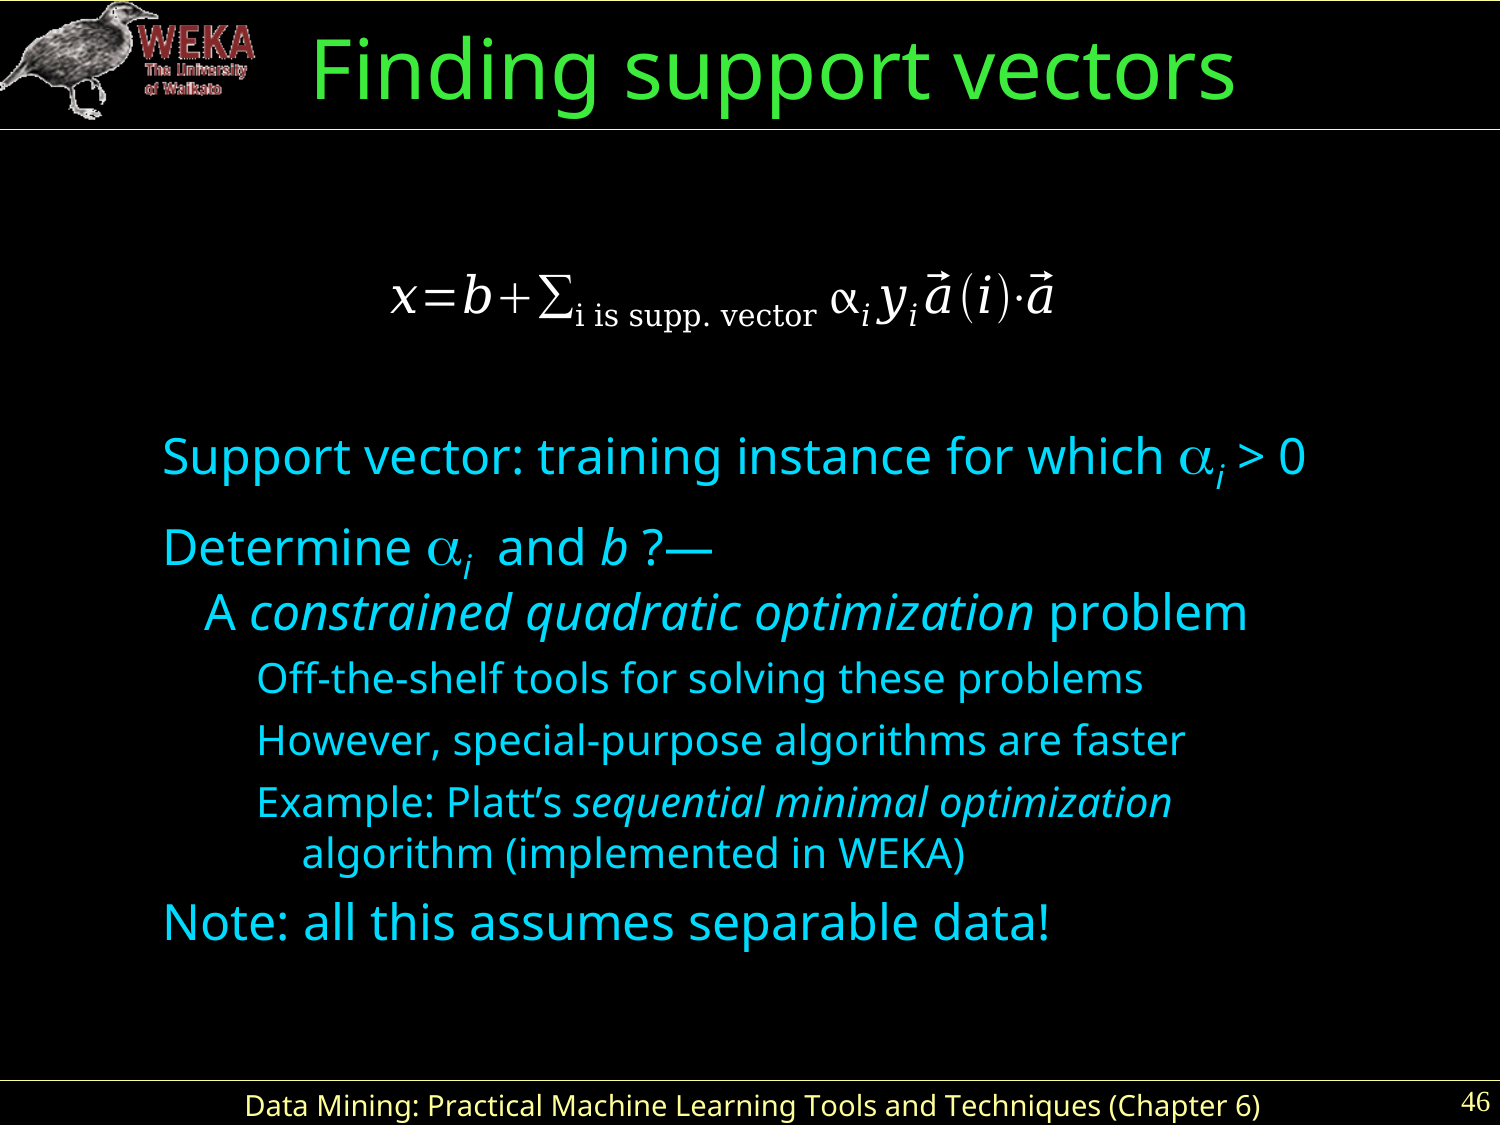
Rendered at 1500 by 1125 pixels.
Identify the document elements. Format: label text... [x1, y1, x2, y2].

list Support vector: training instance for which i > 0 Determine i and b ?— A constrained quadratic optimization problem Off-the-shelf tools for solving these problems However, special-purpose algorithms are faster Example: Platt’s sequential minimal optimization algorithm (implemented in WEKA) Note: all this assumes separable data! [147, 405, 1386, 945]
title Finding support vectors [295, 0, 1500, 148]
picture [0, 1, 266, 129]
chart [382, 265, 1063, 335]
